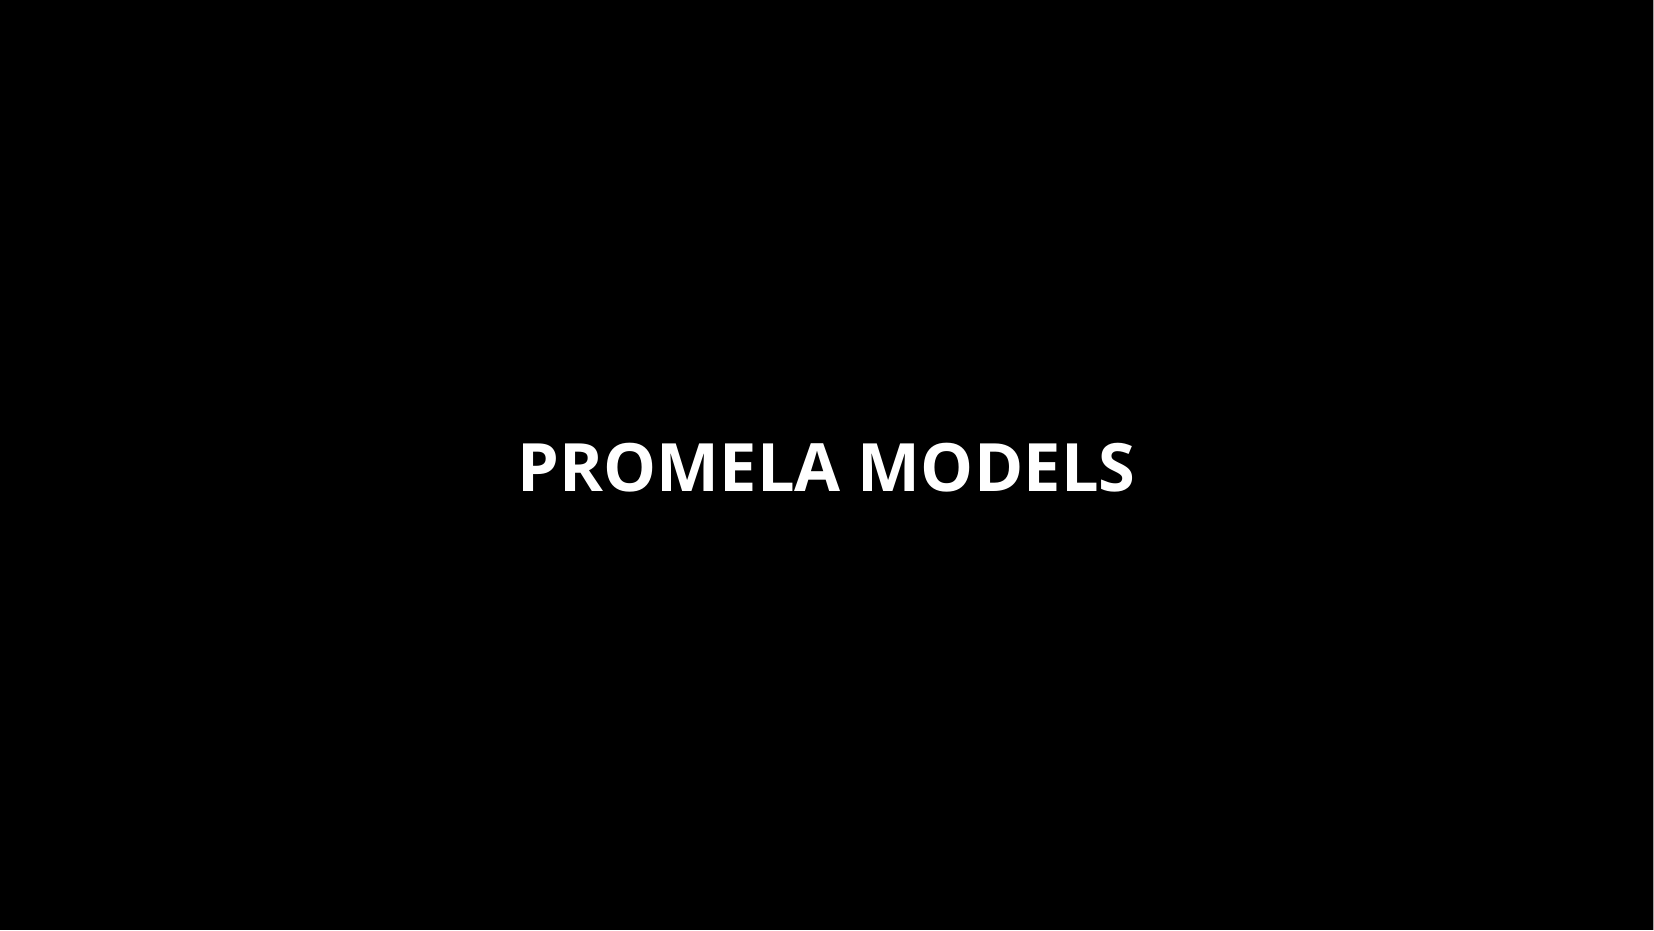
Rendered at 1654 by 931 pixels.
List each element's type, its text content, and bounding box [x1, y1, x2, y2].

title PROMELA MODELS [82, 384, 1571, 547]
